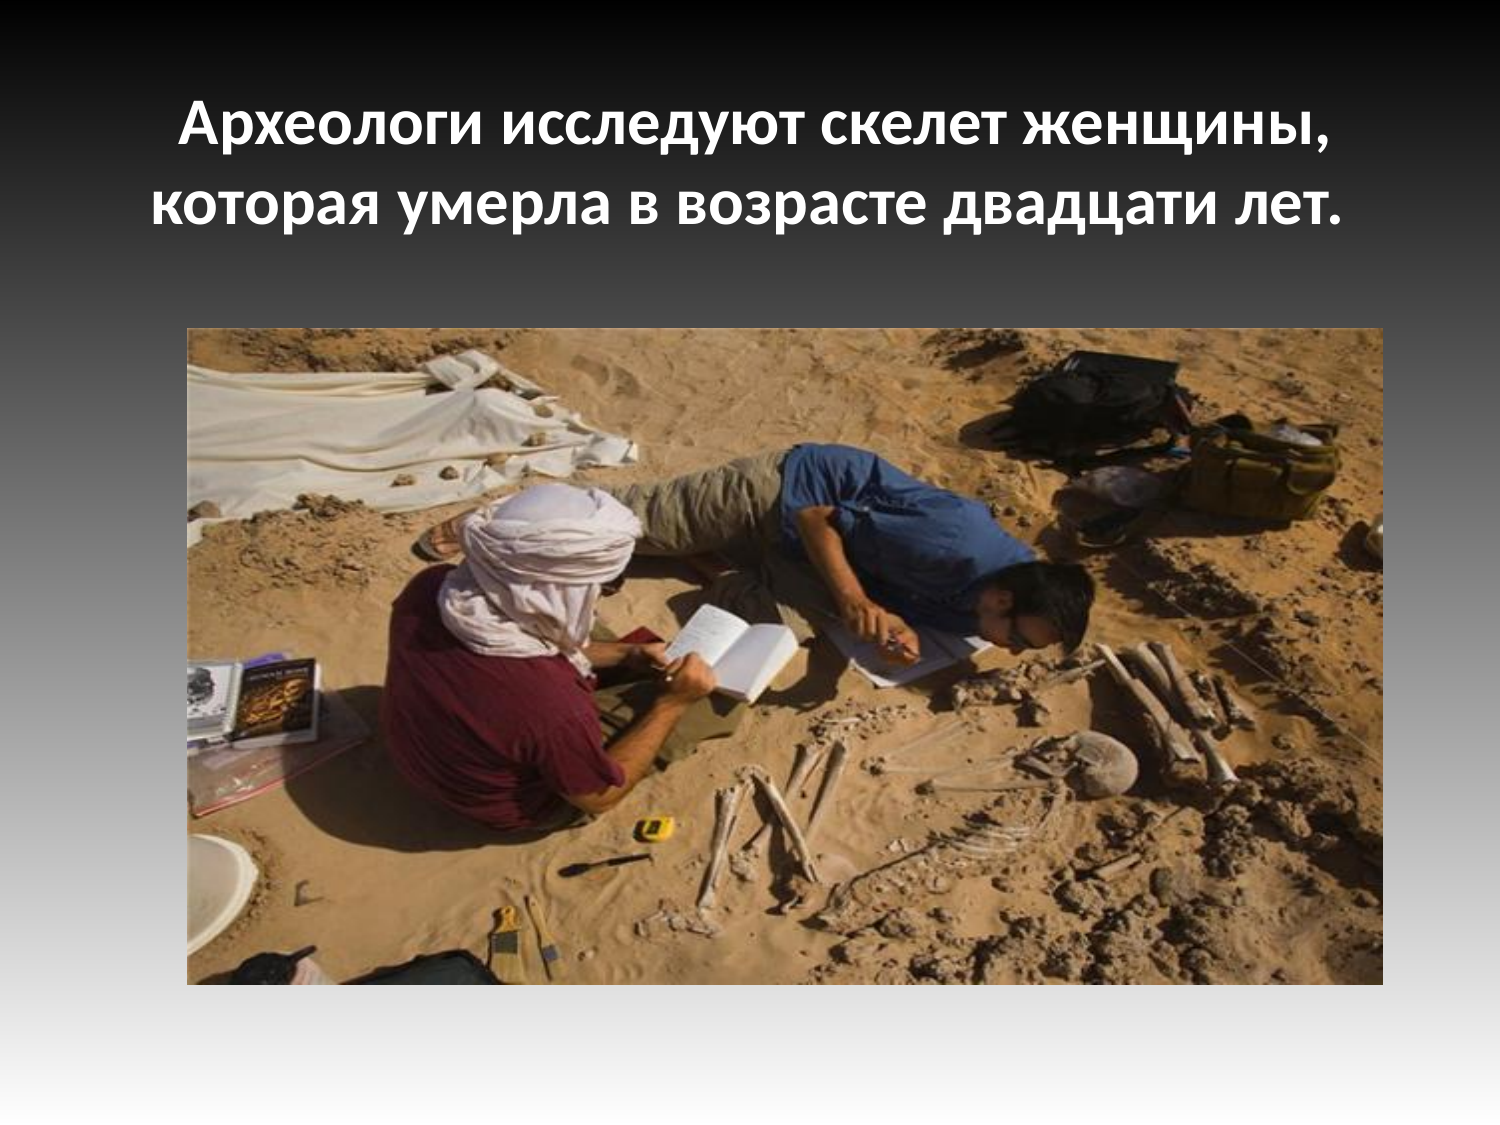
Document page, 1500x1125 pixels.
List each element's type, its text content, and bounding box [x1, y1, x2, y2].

picture [187, 328, 1383, 985]
text_box Археологи исследуют скелет женщины, которая умерла в возрасте двадцати лет. [93, 70, 1418, 325]
